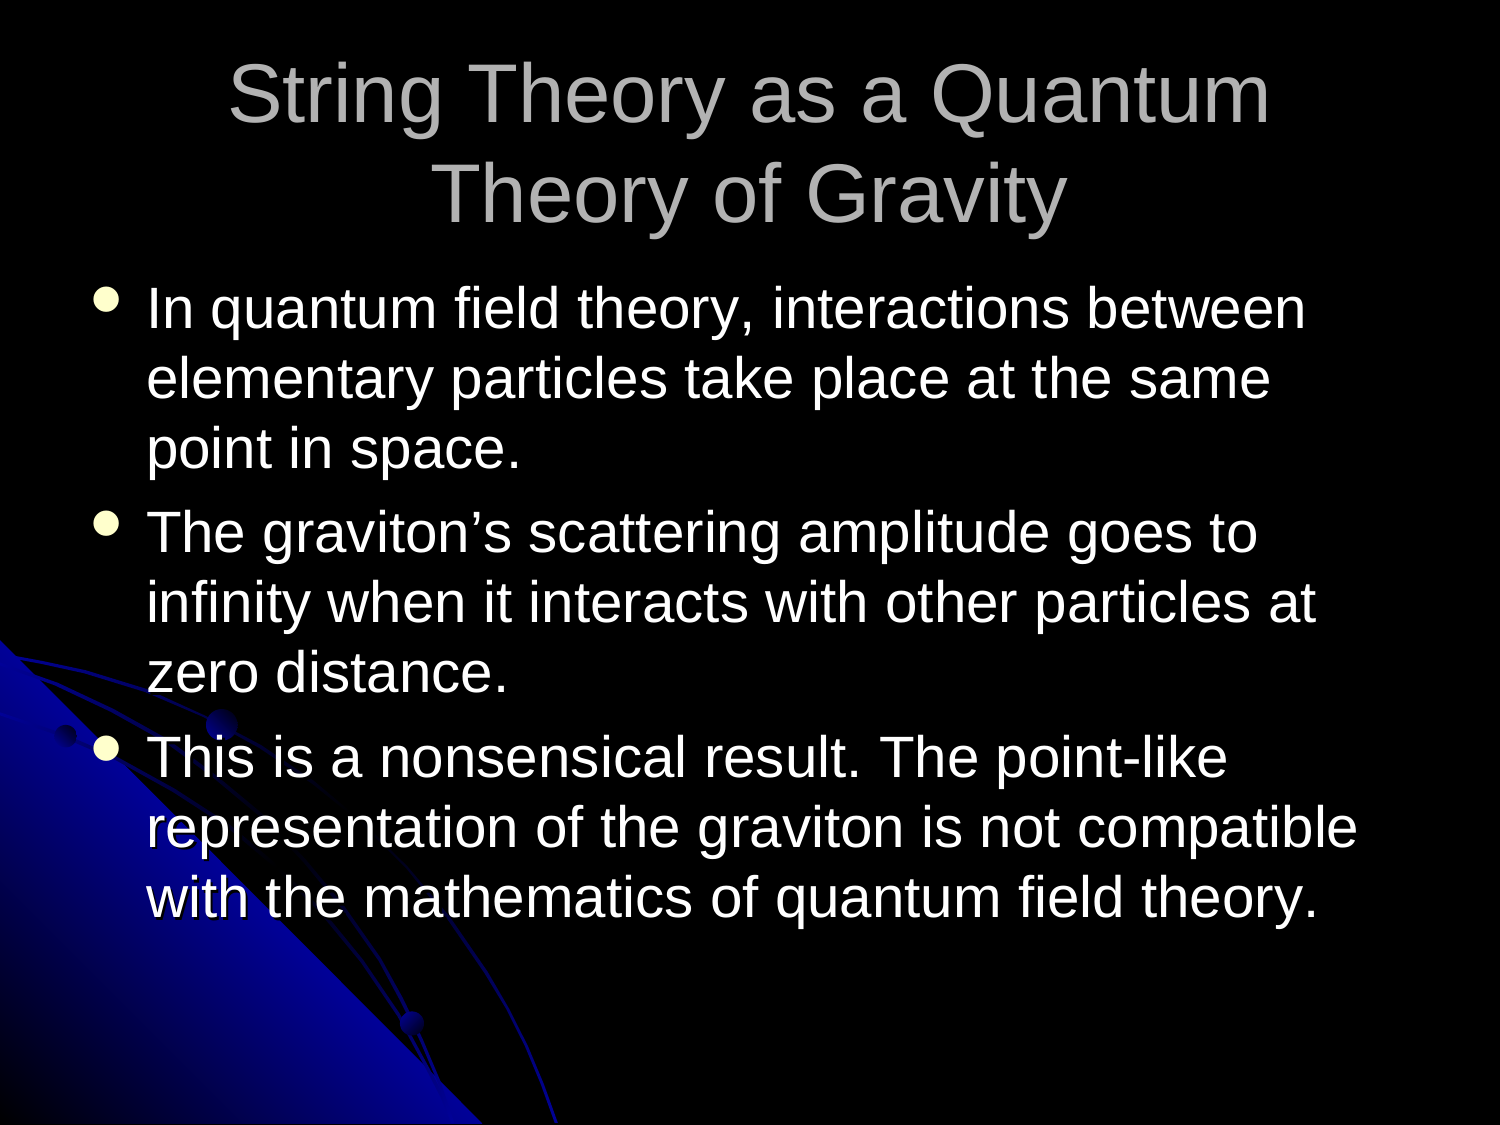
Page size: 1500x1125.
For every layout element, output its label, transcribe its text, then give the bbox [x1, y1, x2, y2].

list In quantum field theory, interactions between elementary particles take place at the same point in space. The graviton’s scattering amplitude goes to infinity when it interacts with other particles at zero distance. This is a nonsensical result. The point-like representation of the graviton is not compatible with the mathematics of quantum field theory. [75, 262, 1426, 1006]
title String Theory as a Quantum Theory of Gravity [75, 31, 1426, 247]
